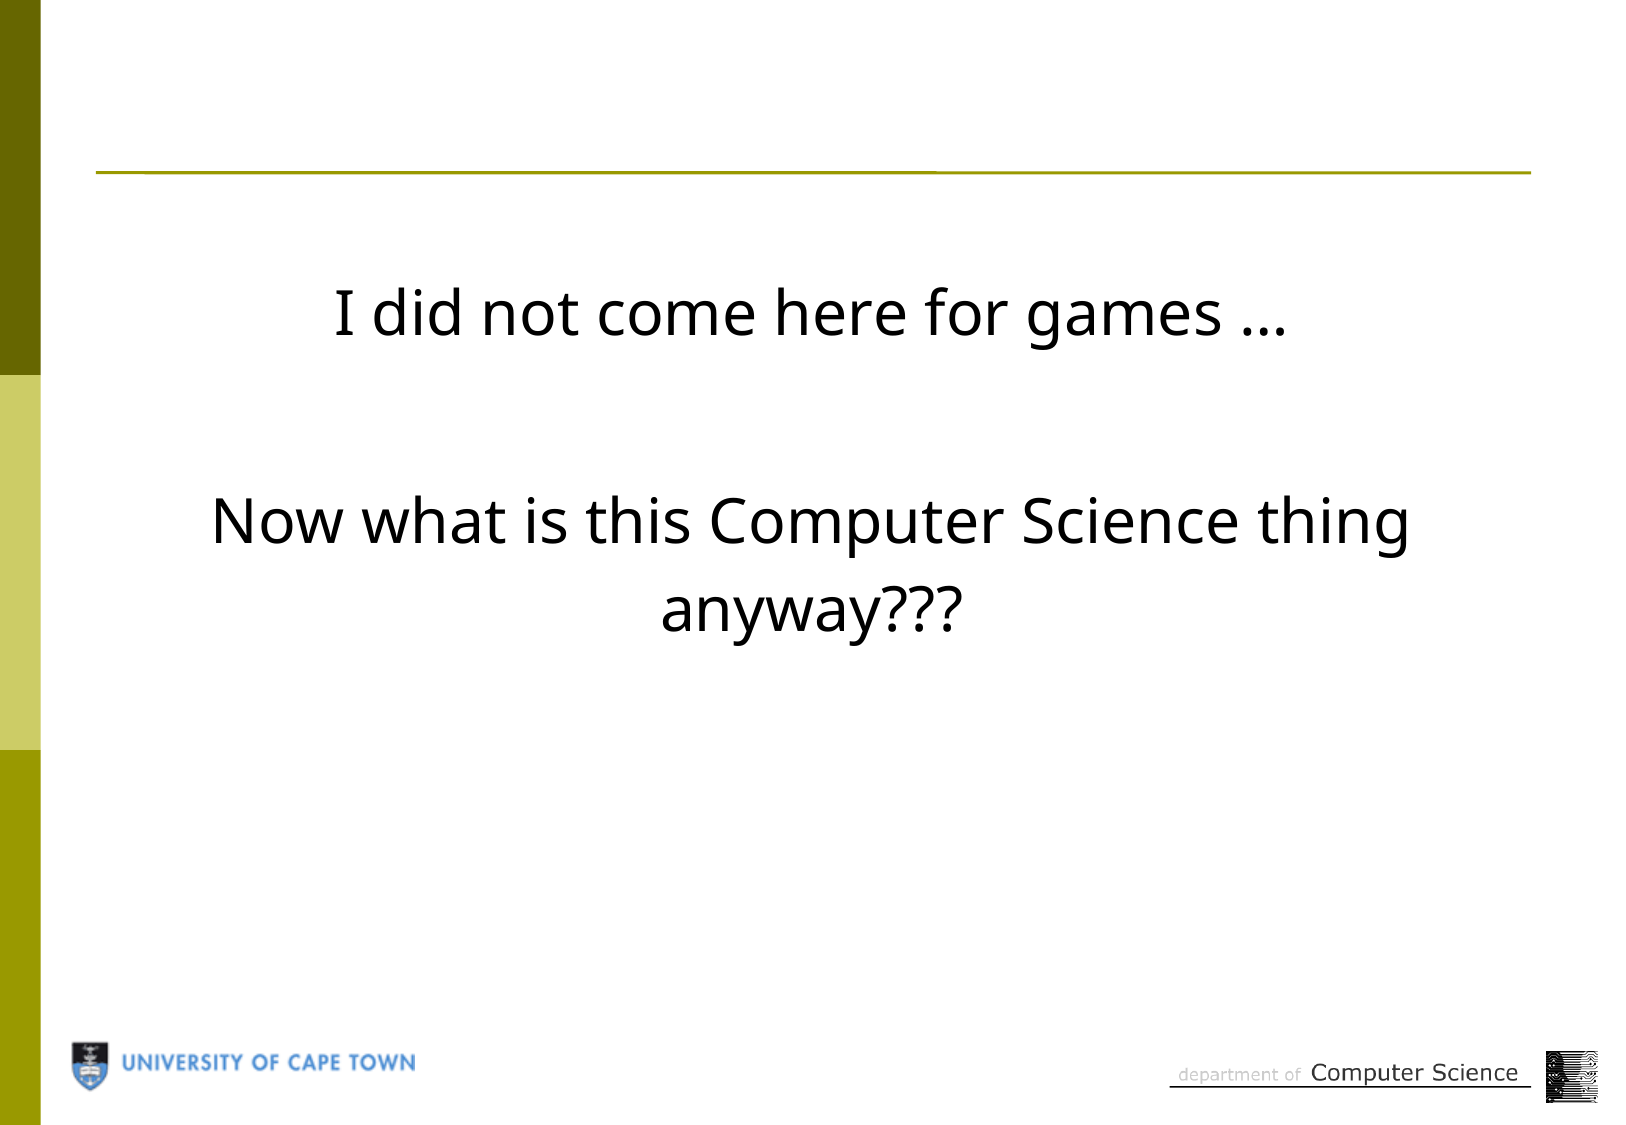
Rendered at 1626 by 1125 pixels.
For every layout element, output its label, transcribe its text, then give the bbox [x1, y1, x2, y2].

subtitle I did not come here for games … Now what is this Computer Science thing anyway??? [81, 0, 1543, 939]
picture [1546, 1051, 1598, 1103]
picture [61, 1024, 415, 1103]
picture [1169, 1043, 1532, 1091]
